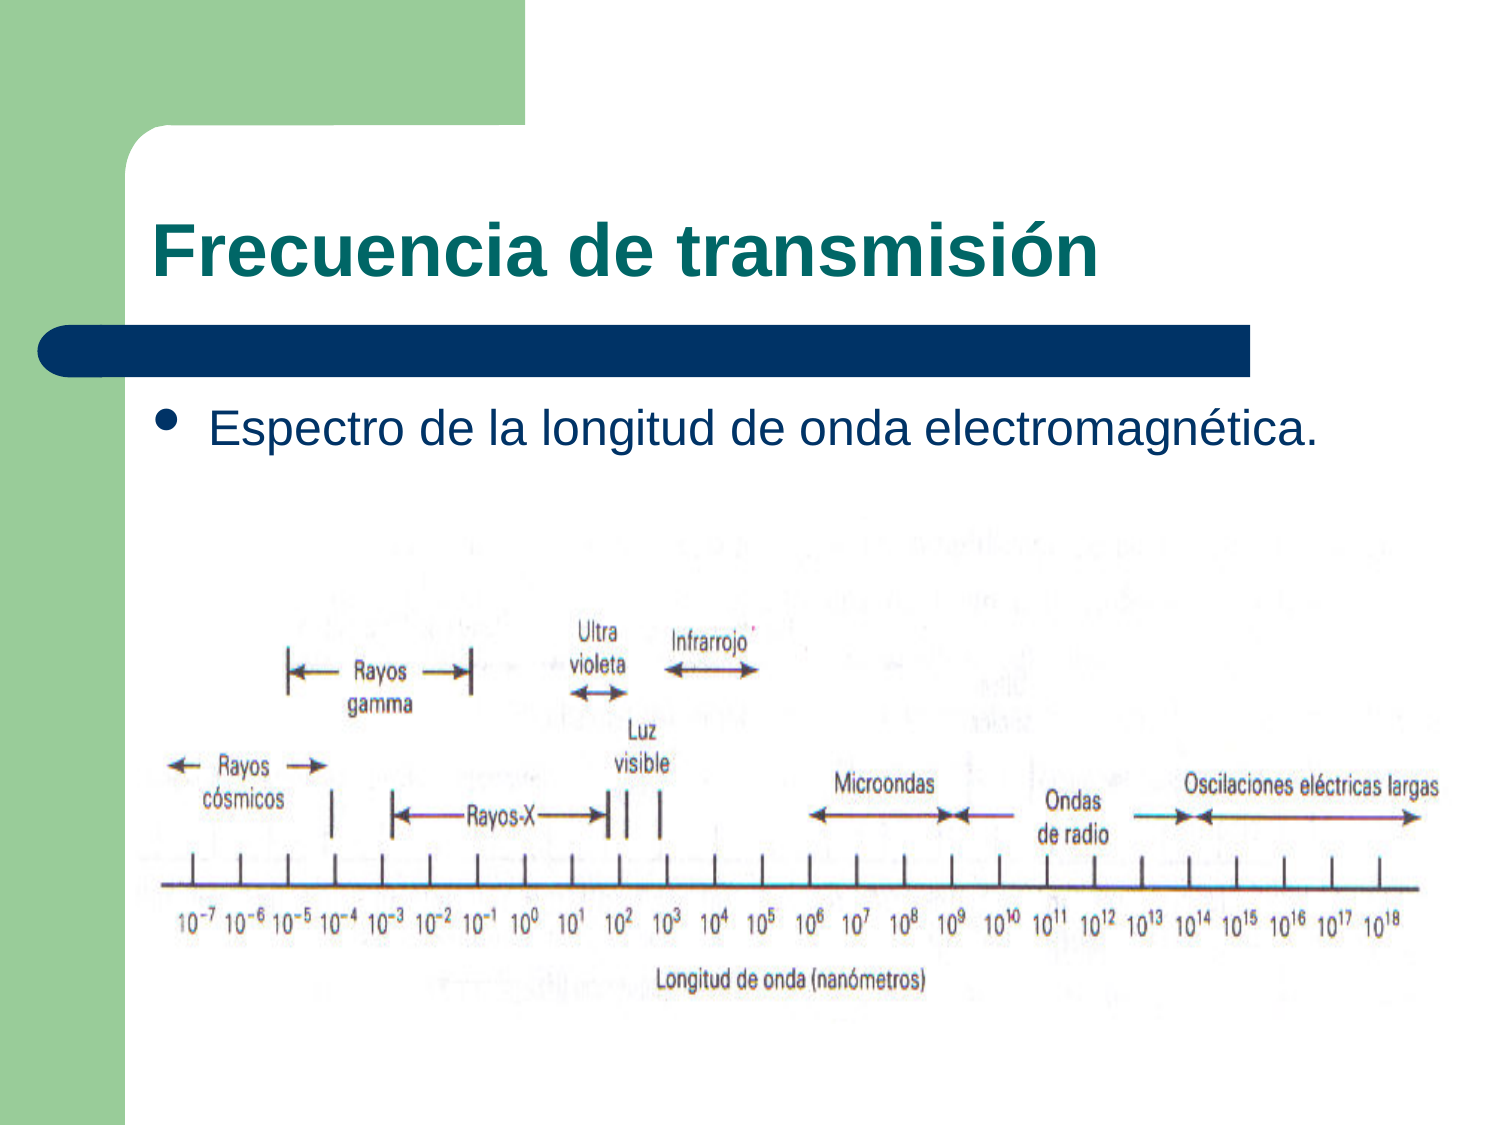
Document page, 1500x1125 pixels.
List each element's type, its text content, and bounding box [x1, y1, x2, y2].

list Espectro de la longitud de onda electromagnética. [137, 387, 1400, 492]
title Frecuencia de transmisión [136, 136, 1414, 301]
picture [135, 515, 1459, 1024]
